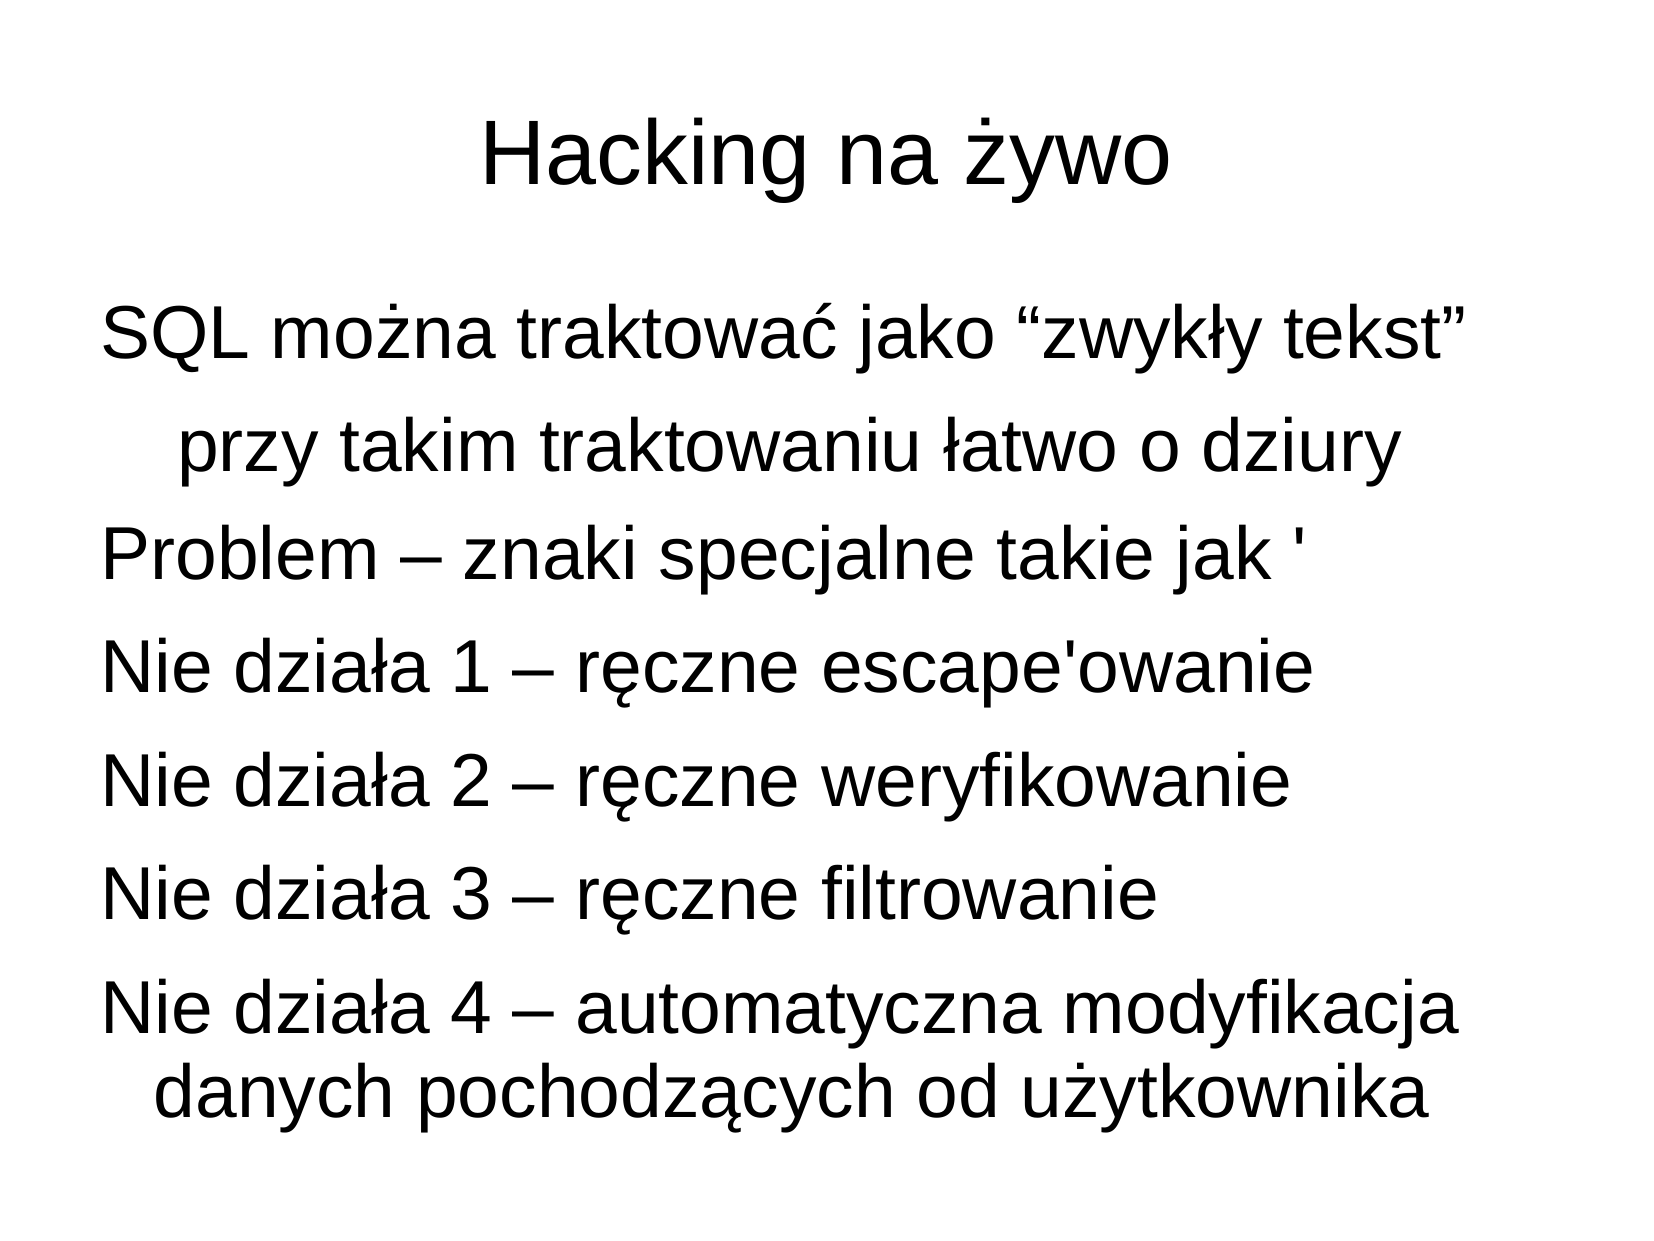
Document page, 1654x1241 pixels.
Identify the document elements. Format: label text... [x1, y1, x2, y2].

title Hacking na żywo [82, 56, 1571, 250]
list SQL można traktować jako “zwykły tekst” przy takim traktowaniu łatwo o dziury Problem – znaki specjalne takie jak ' Nie działa 1 – ręczne escape'owanie Nie działa 2 – ręczne weryfikowanie Nie działa 3 – ręczne filtrowanie Nie działa 4 – automatyczna modyfikacja danych pochodzących od użytkownika [82, 290, 1571, 1134]
